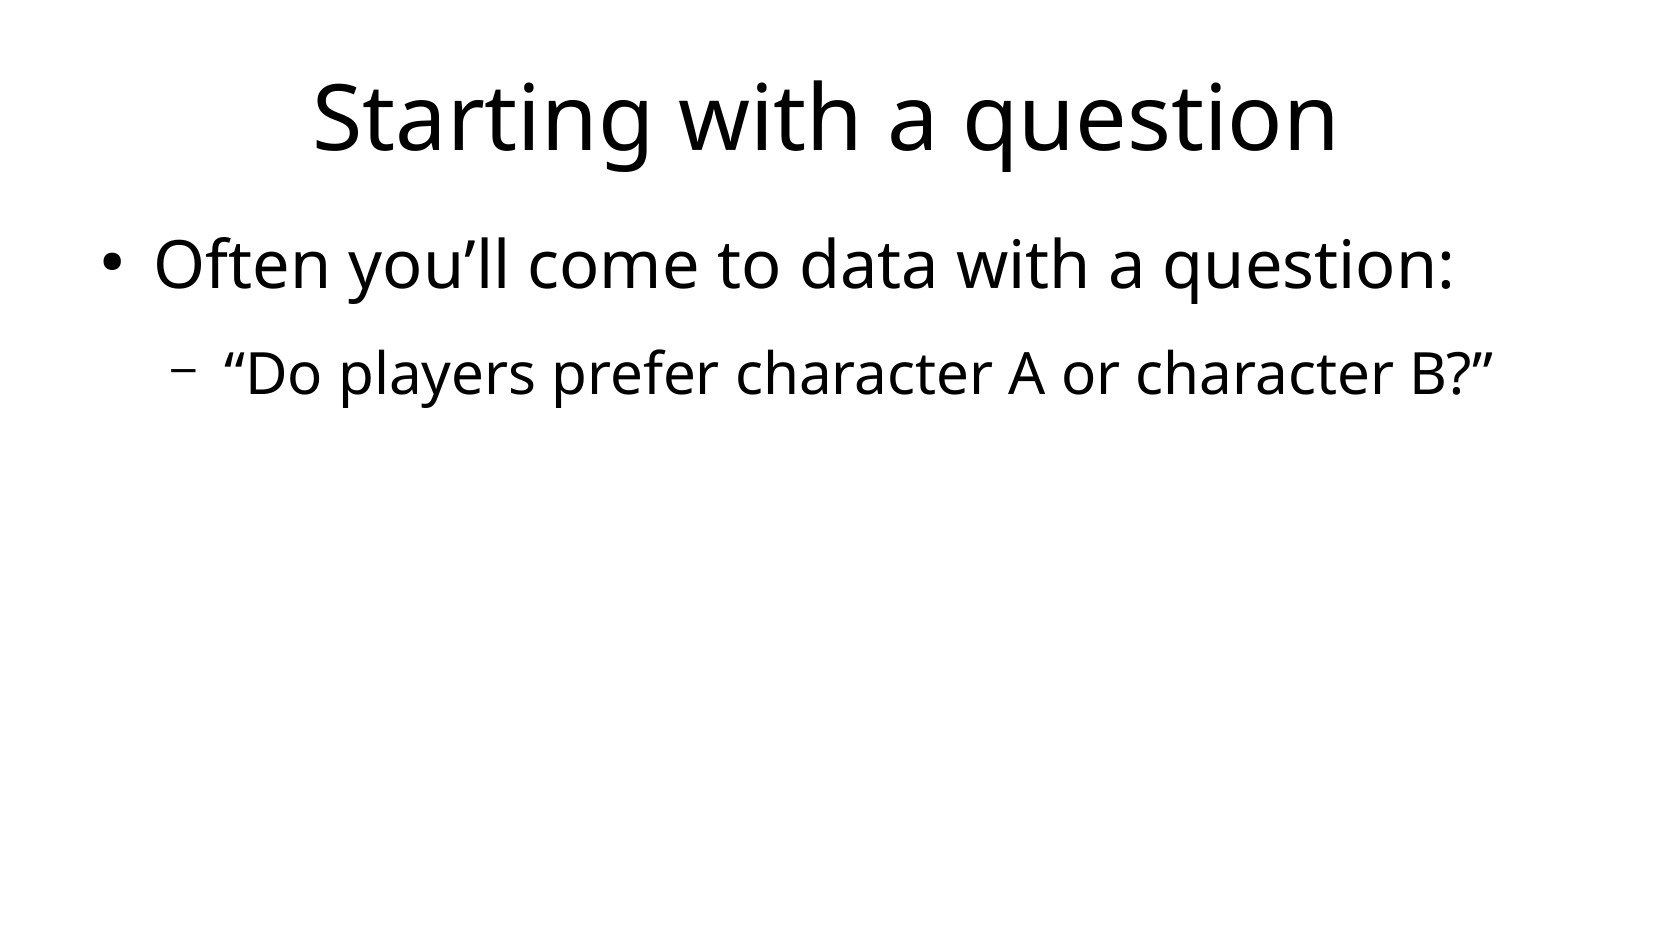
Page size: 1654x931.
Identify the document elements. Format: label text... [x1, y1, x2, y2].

list Often you’ll come to data with a question: “Do players prefer character A or character B?” [82, 217, 1571, 758]
title Starting with a question [82, 37, 1571, 193]
